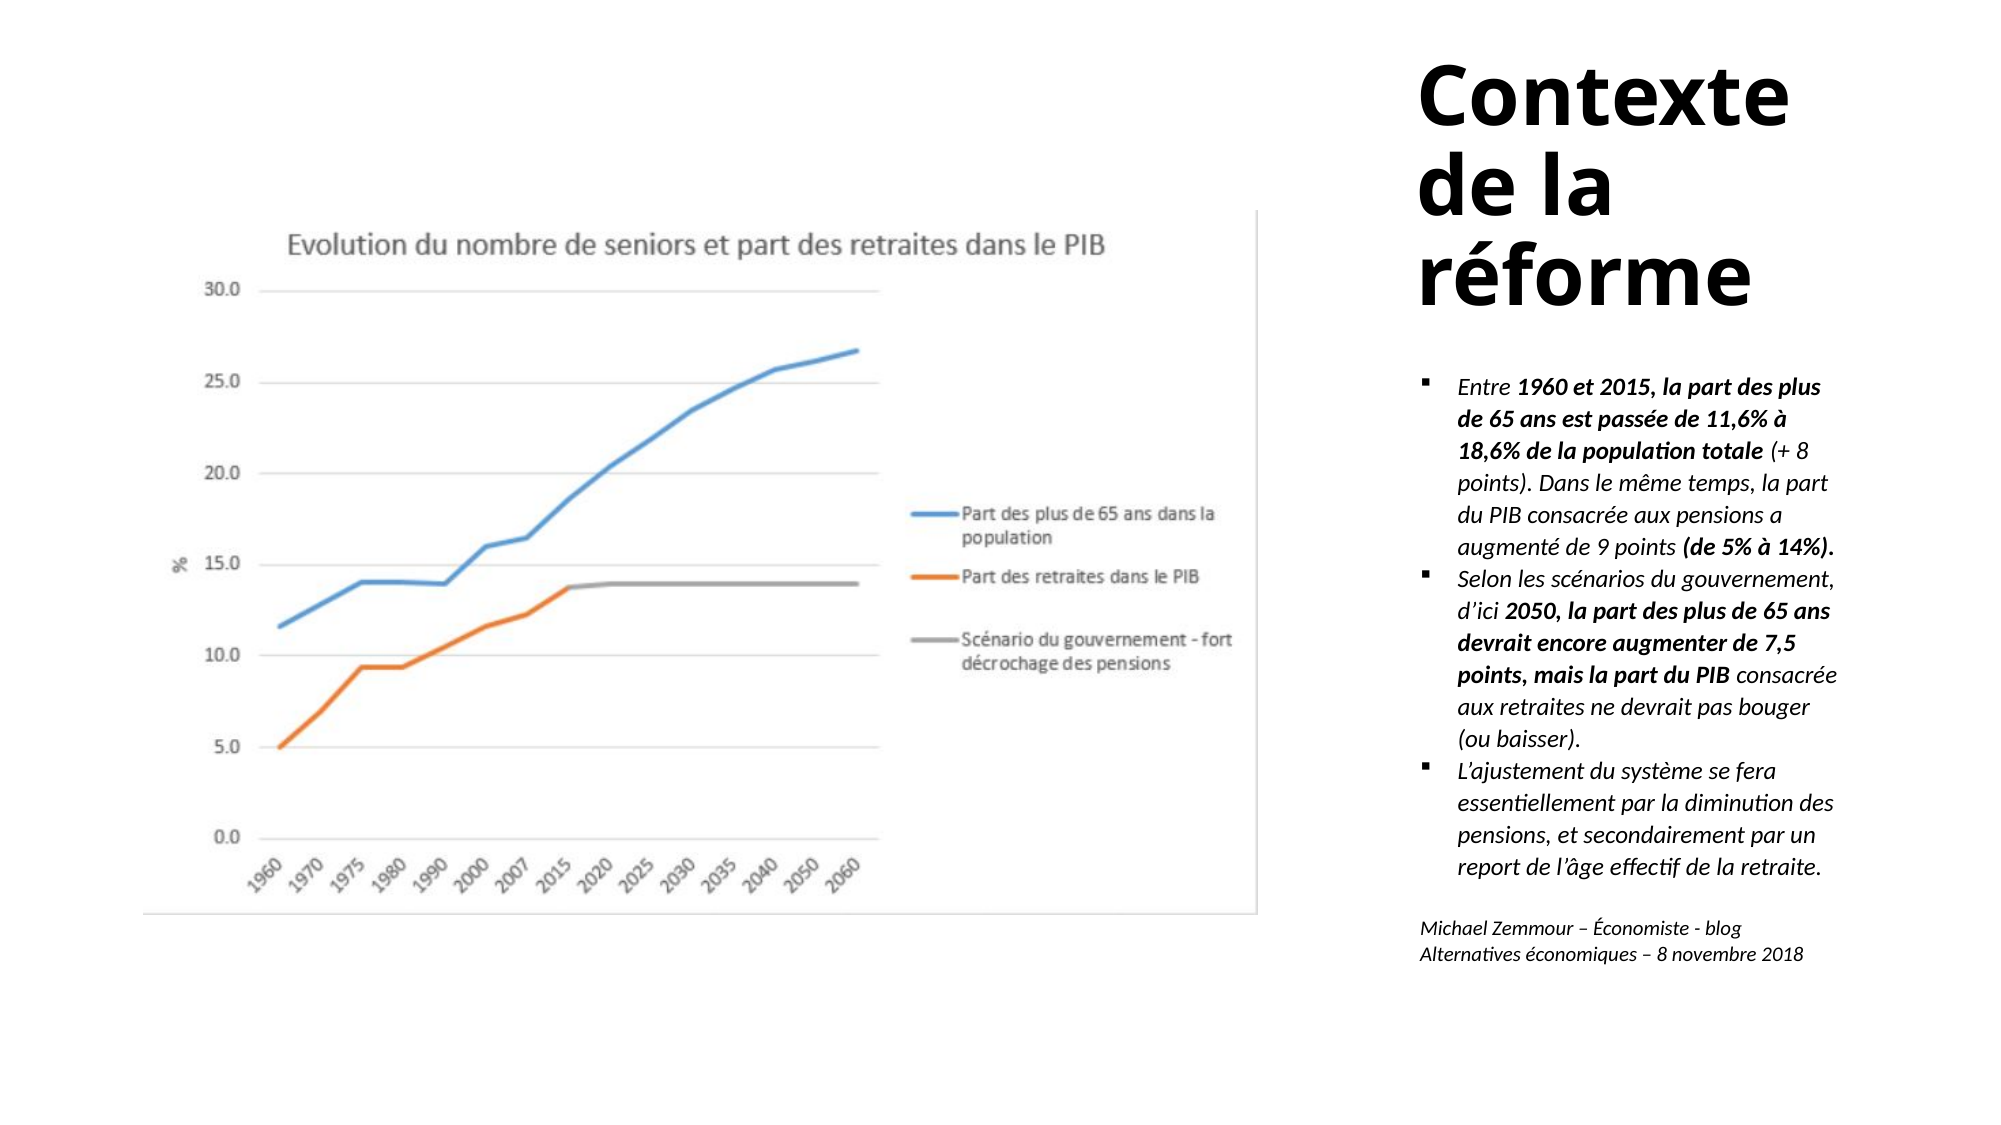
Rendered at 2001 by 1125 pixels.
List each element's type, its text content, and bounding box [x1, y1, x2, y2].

list Entre 1960 et 2015, la part des plus de 65 ans est passée de 11,6% à 18,6% de la population totale (+ 8 points). Dans le même temps, la part du PIB consacrée aux pensions a augmenté de 9 points (de 5% à 14%). Selon les scénarios du gouvernement, d’ici 2050, la part des plus de 65 ans devrait encore augmenter de 7,5 points, mais la part du PIB consacrée aux retraites ne devrait pas bouger (ou baisser). L’ajustement du système se fera essentiellement par la diminution des pensions, et secondairement par un report de l’âge effectif de la retraite. Michael Zemmour – Économiste - blog Alternatives économiques – 8 novembre 2018 [1405, 361, 1861, 989]
title Contexte de la réforme [1401, 53, 1861, 331]
picture [143, 210, 1258, 915]
